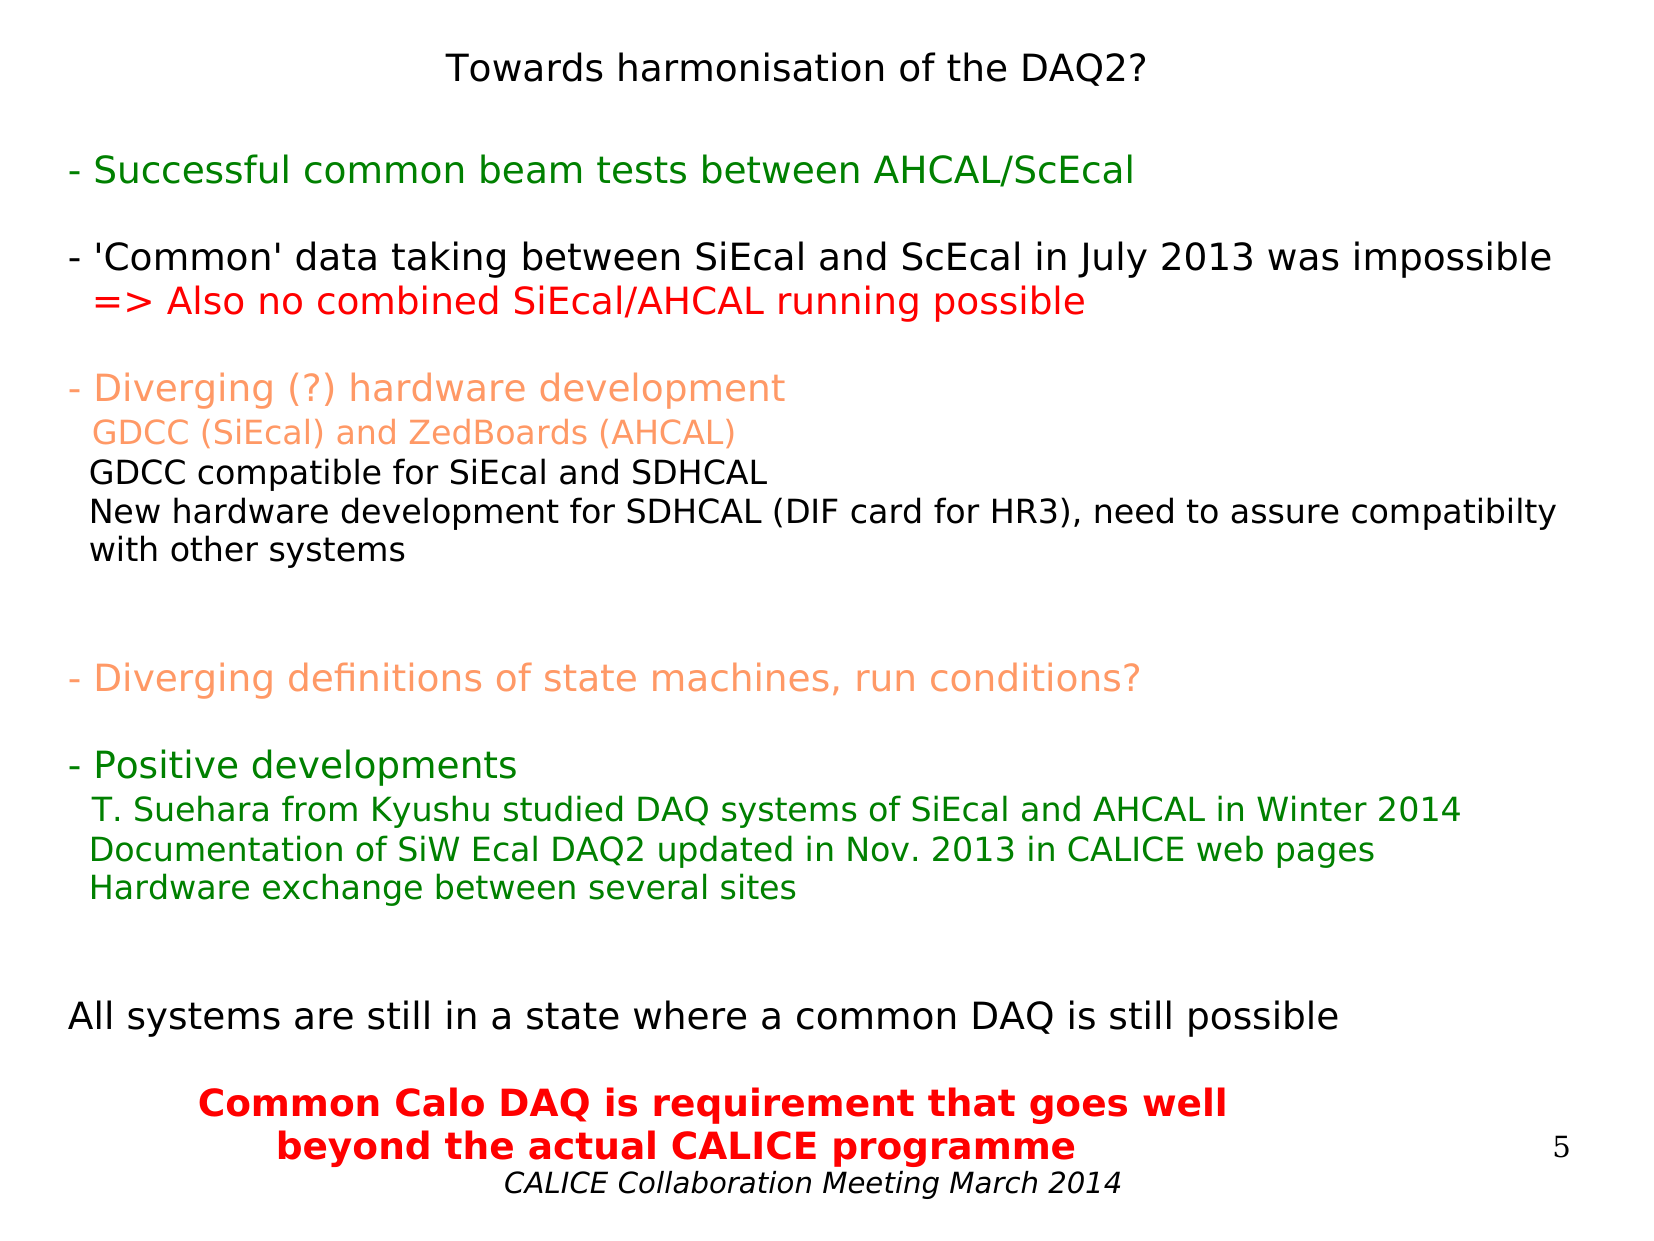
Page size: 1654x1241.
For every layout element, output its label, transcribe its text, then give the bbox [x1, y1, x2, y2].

text_box Towards harmonisation of the DAQ2? [431, 39, 1154, 99]
text_box - Successful common beam tests between AHCAL/ScEcal - 'Common' data taking between SiEcal and ScEcal in July 2013 was impossible => Also no combined SiEcal/AHCAL running possible - Diverging (?) hardware development GDCC (SiEcal) and ZedBoards (AHCAL) GDCC compatible for SiEcal and SDHCAL New hardware development for SDHCAL (DIF card for HR3), need to assure compatibilty with other systems - Diverging definitions of state machines, run conditions? - Positive developments T. Suehara from Kyushu studied DAQ systems of SiEcal and AHCAL in Winter 2014 Documentation of SiW Ecal DAQ2 updated in Nov. 2013 in CALICE web pages Hardware exchange between several sites All systems are still in a state where a common DAQ is still possible Common Calo DAQ is requirement that goes well beyond the actual CALICE programme [53, 141, 1636, 1178]
